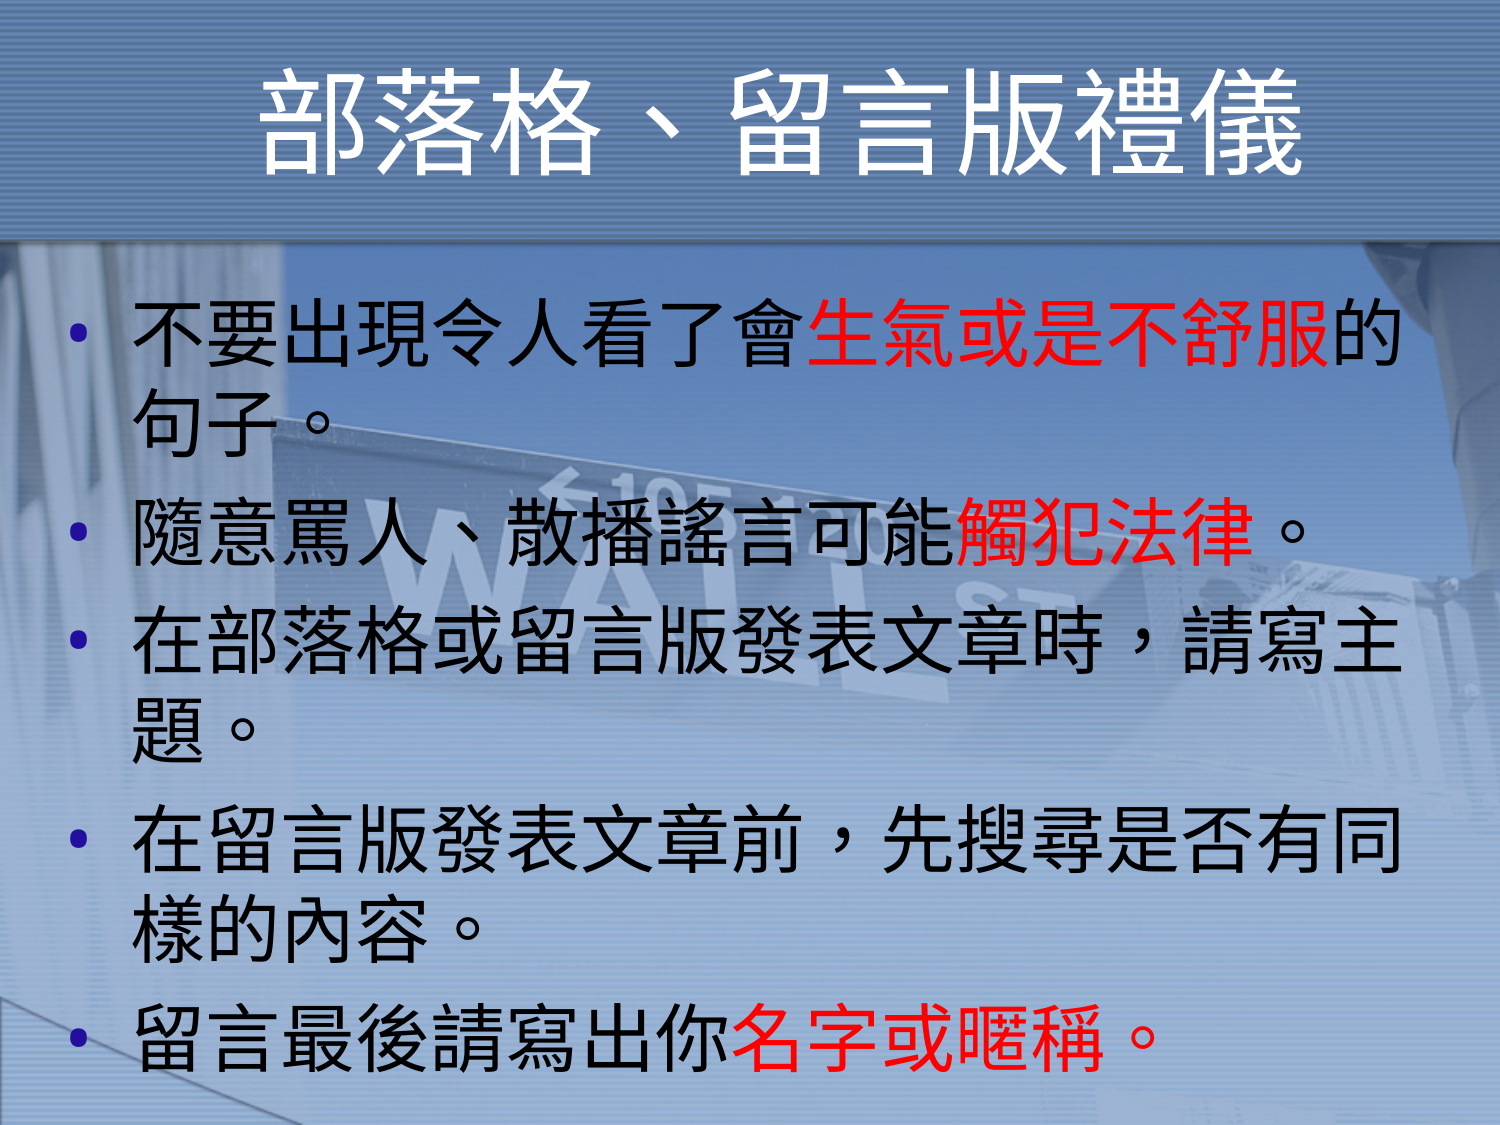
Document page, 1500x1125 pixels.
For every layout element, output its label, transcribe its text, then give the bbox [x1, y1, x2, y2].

list 不要出現令人看了會生氣或是不舒服的句子。 隨意罵人、散播謠言可能觸犯法律。 在部落格或留言版發表文章時，請寫主題。 在留言版發表文章前，先搜尋是否有同樣的內容。 留言最後請寫出你名字或暱稱。 [41, 278, 1459, 1093]
picture [0, 0, 1500, 1125]
title 部落格、留言版禮儀 [183, 54, 1377, 198]
